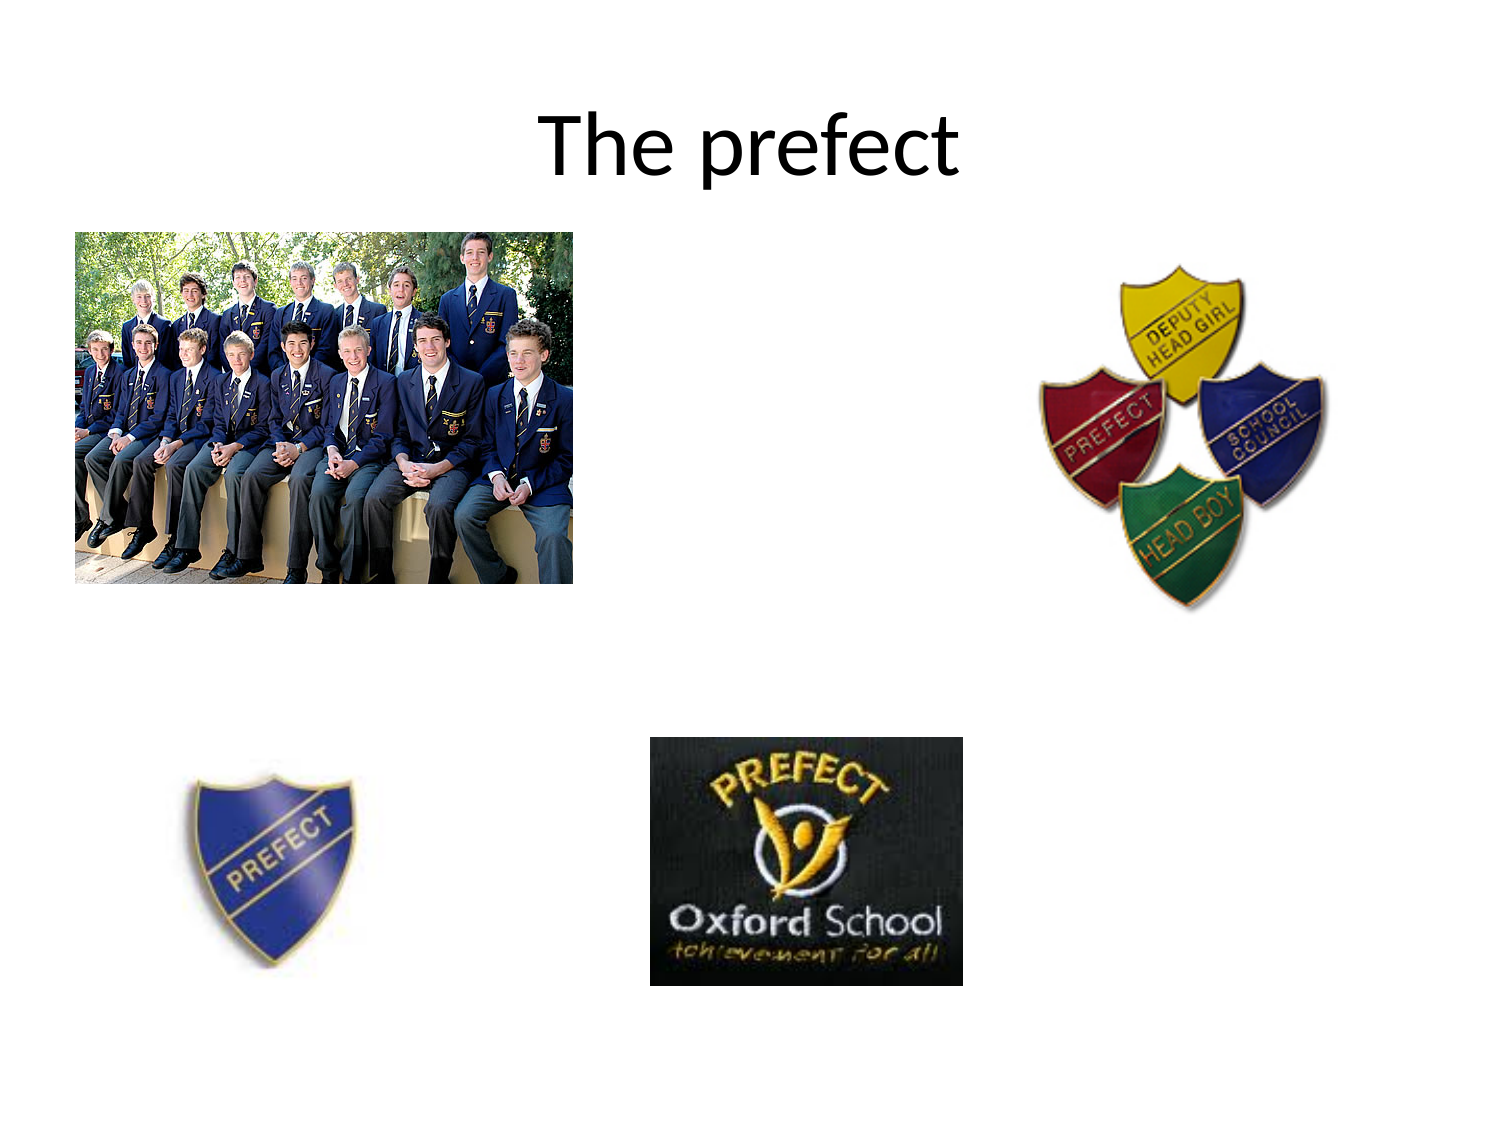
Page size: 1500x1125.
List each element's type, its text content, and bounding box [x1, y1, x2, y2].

picture [1025, 262, 1338, 630]
picture [150, 743, 392, 986]
picture [650, 737, 963, 986]
title The prefect [75, 45, 1425, 233]
picture [75, 232, 573, 584]
